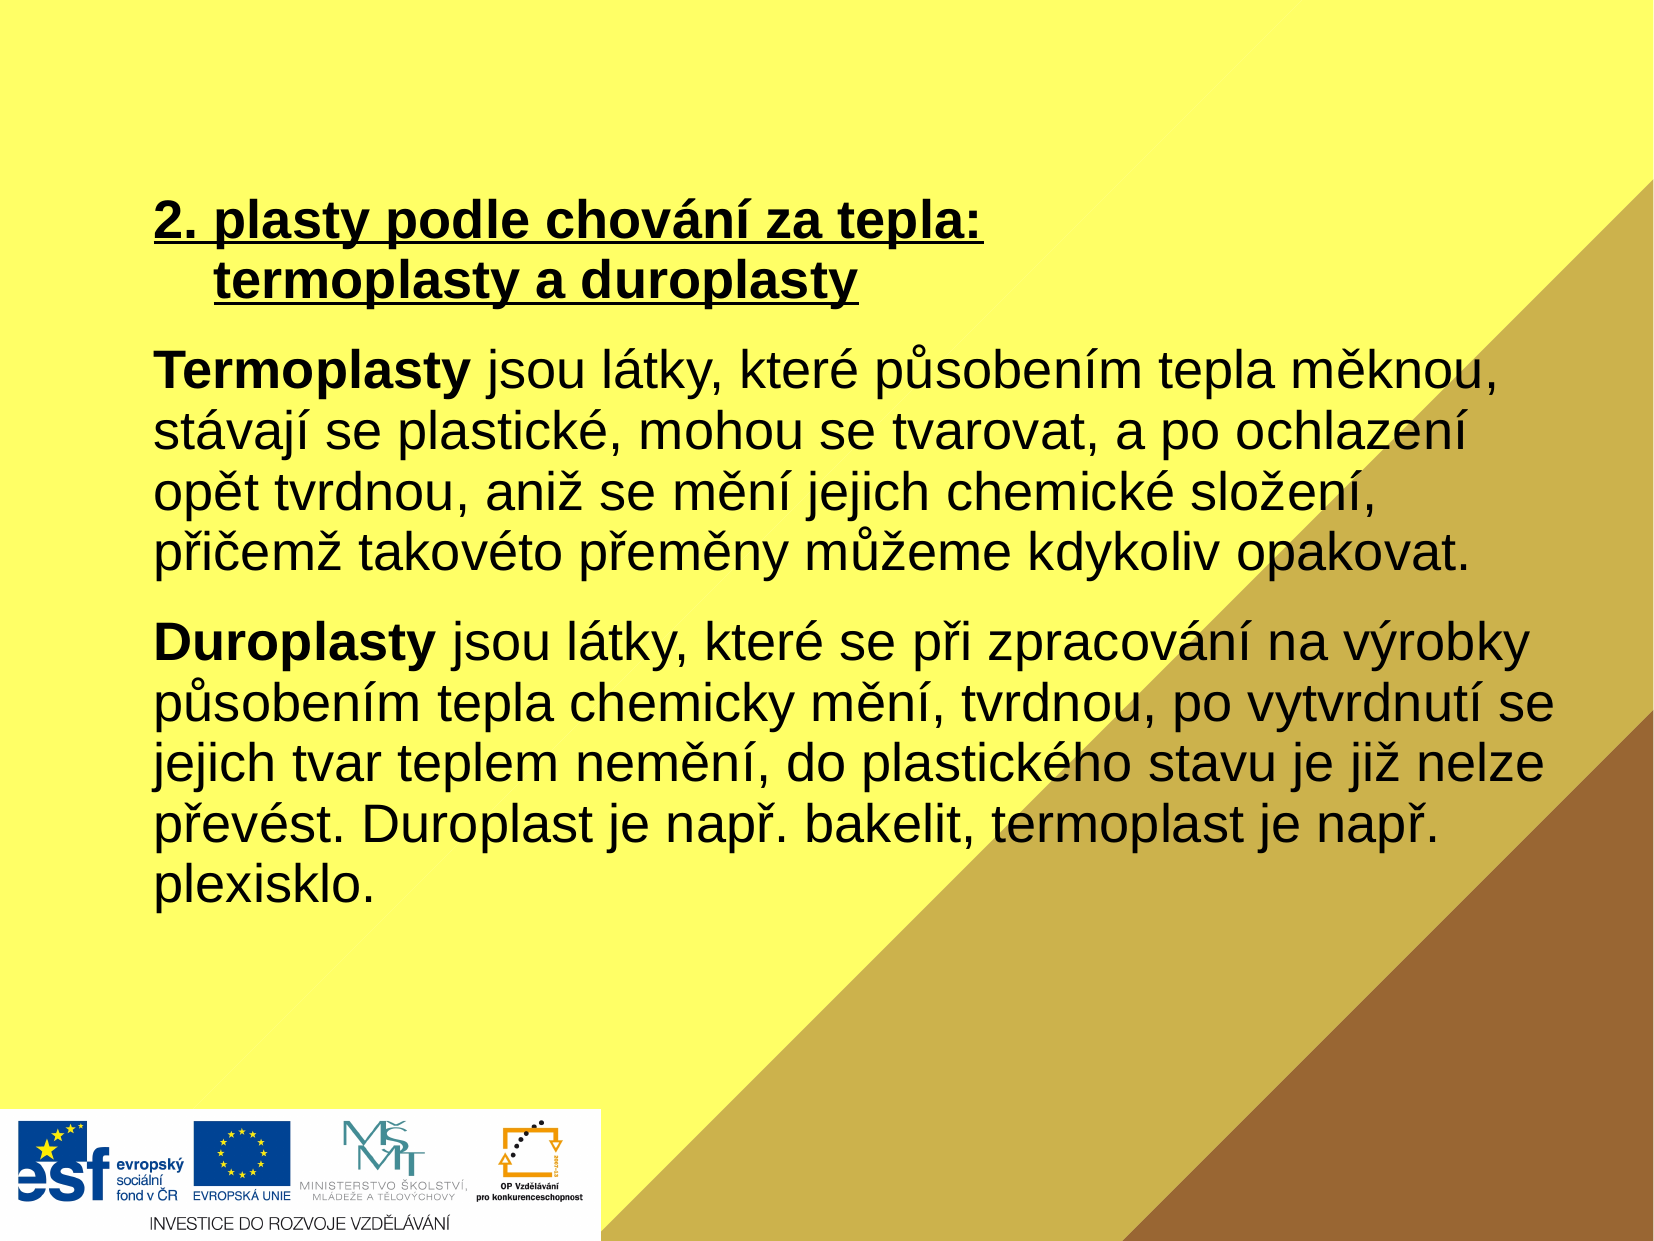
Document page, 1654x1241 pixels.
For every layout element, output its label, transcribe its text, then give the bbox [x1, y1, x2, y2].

list 2. plasty podle chování za tepla: termoplasty a duroplasty Termoplasty jsou látky, které působením tepla měknou, stávají se plastické, mohou se tvarovat, a po ochlazení opět tvrdnou, aniž se mění jejich chemické složení, přičemž takovéto přeměny můžeme kdykoliv opakovat. Duroplasty jsou látky, které se při zpracování na výrobky působením tepla chemicky mění, tvrdnou, po vytvrdnutí se jejich tvar teplem nemění, do plastického stavu je již nelze převést. Duroplast je např. bakelit, termoplast je např. plexisklo. [82, 189, 1571, 1030]
picture [0, 1109, 601, 1241]
